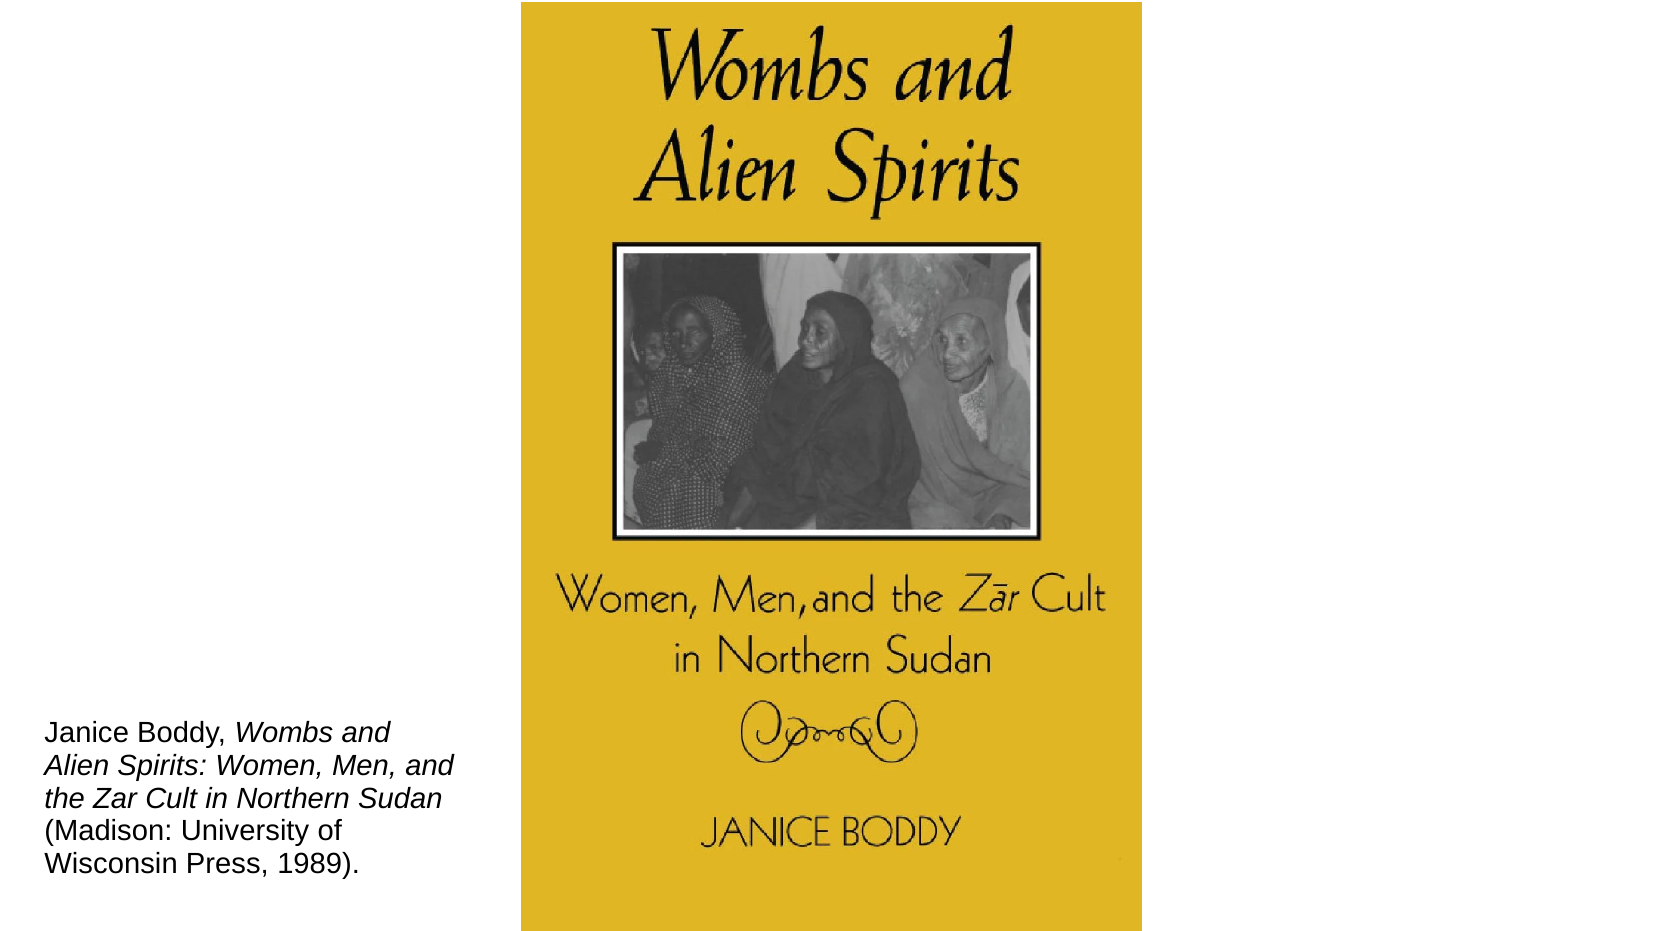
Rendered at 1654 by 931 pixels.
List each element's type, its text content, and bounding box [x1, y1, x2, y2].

text_box Janice Boddy, Wombs and Alien Spirits: Women, Men, and the Zar Cult in Northern Sudan (Madison: University of Wisconsin Press, 1989). [29, 708, 473, 909]
picture [521, 2, 1142, 931]
